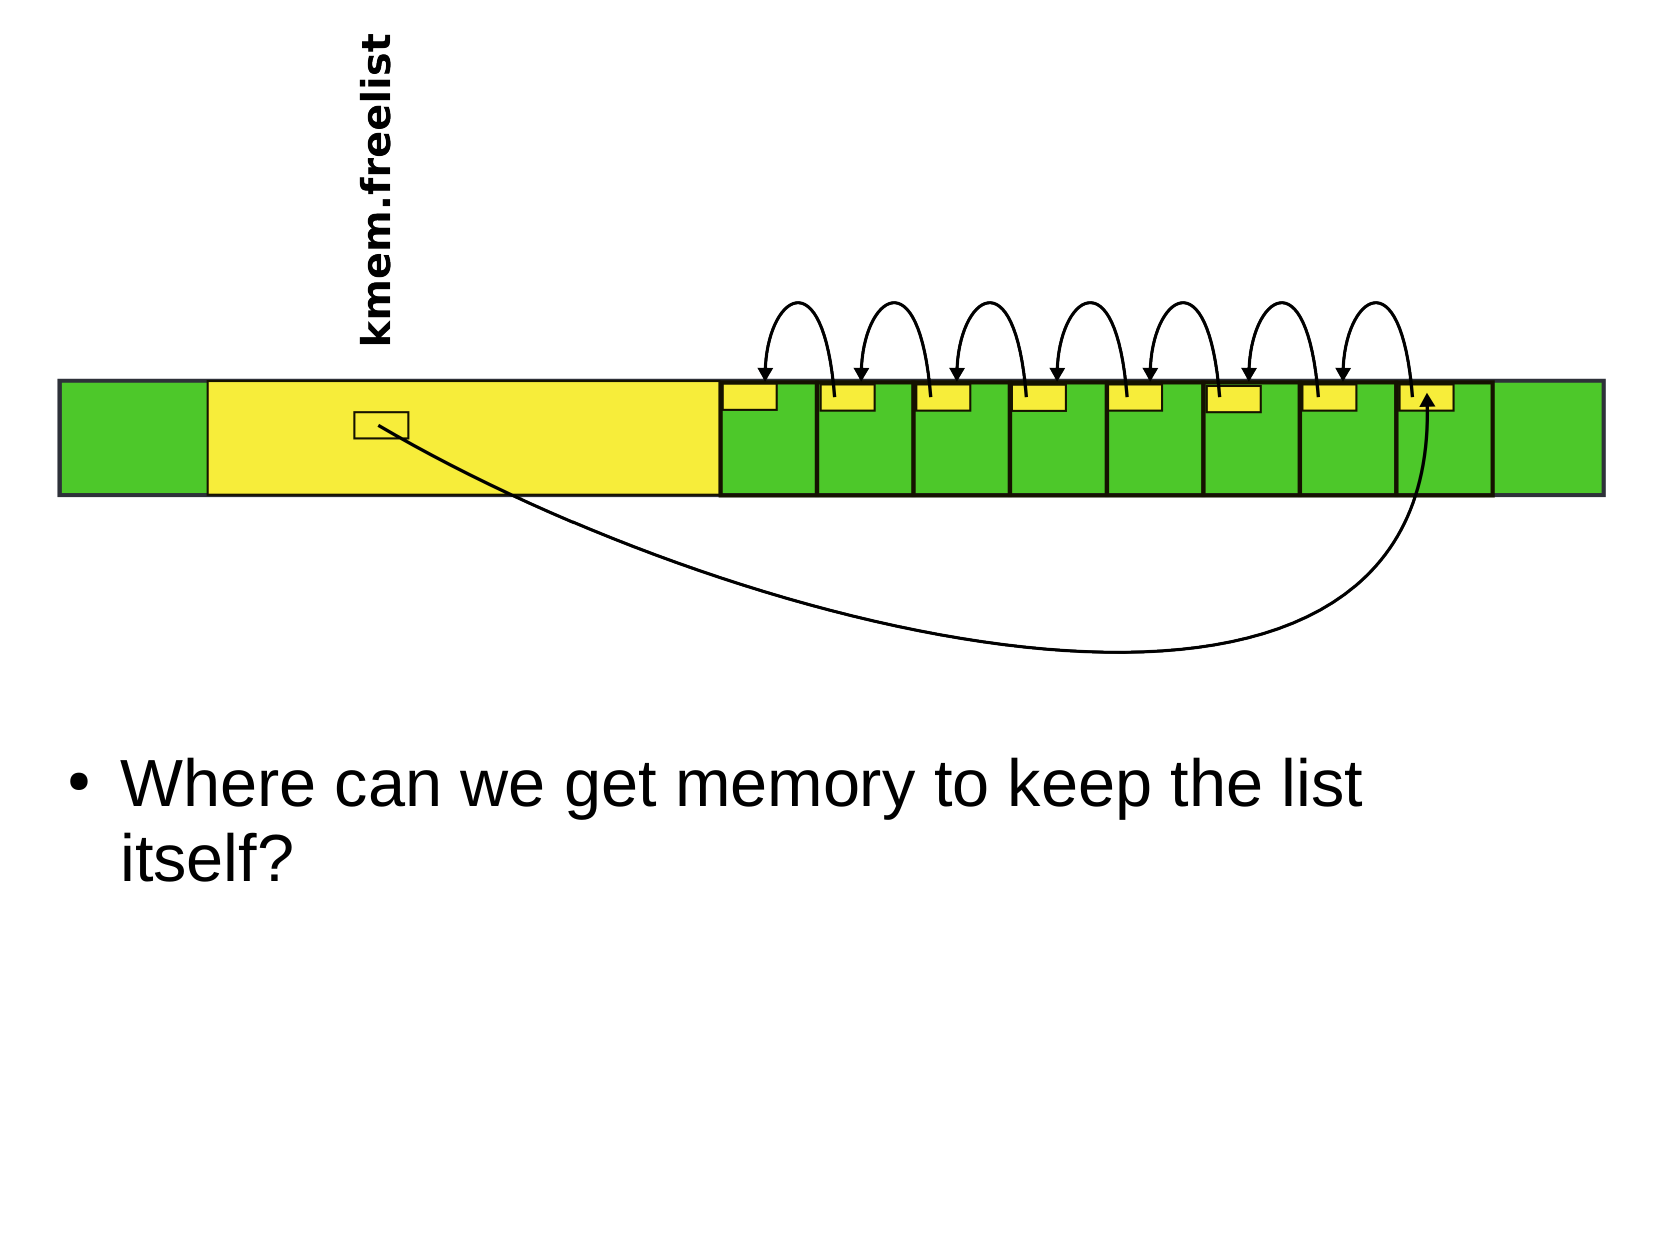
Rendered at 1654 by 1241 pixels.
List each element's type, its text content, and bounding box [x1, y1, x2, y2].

picture [57, 34, 1606, 655]
list Where can we get memory to keep the list itself? [49, 746, 1538, 1203]
